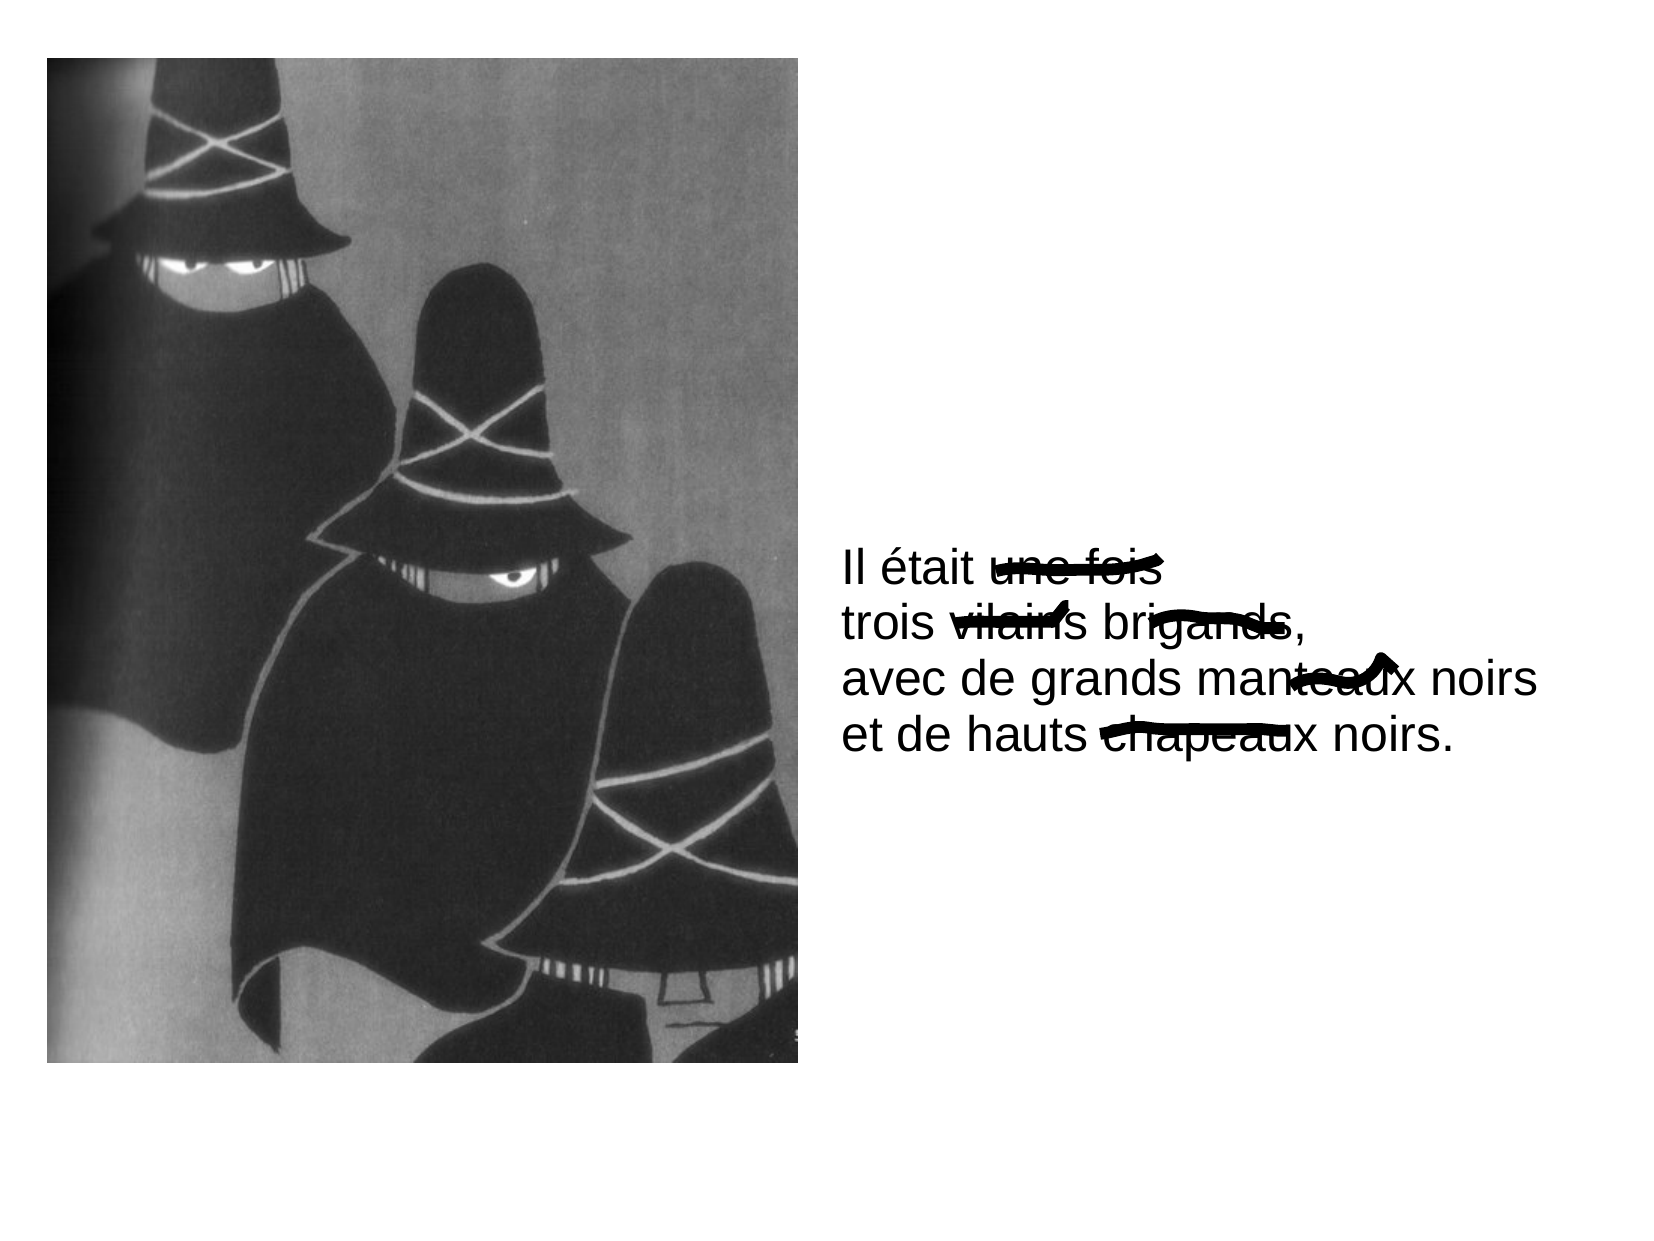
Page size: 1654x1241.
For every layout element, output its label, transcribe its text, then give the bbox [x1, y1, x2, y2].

picture [47, 58, 798, 1063]
text_box Il était une fois trois vilains brigands, avec de grands manteaux noirs et de hauts chapeaux noirs. [826, 531, 1595, 798]
